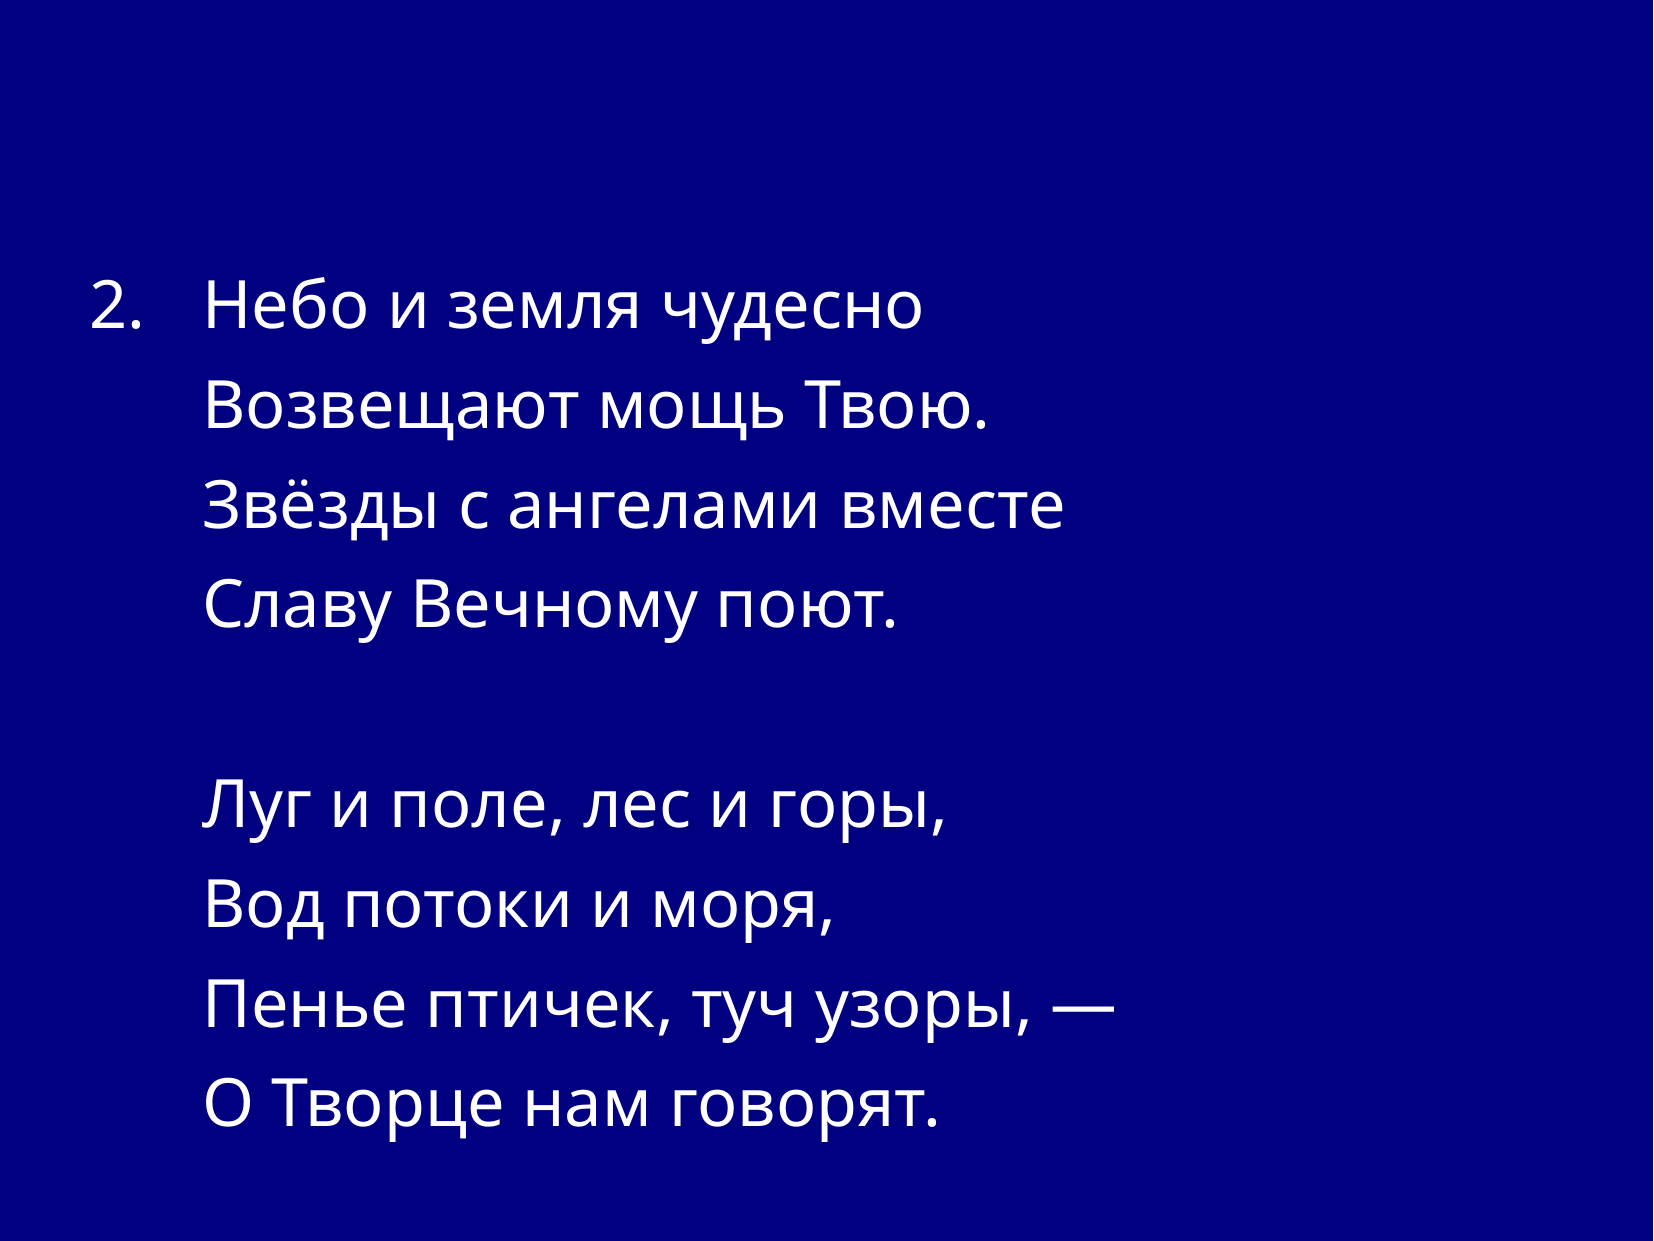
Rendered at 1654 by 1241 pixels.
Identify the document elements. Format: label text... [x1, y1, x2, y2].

text_box 2. Небо и земля чудесно Возвещают мощь Твою. Звёзды с ангелами вместе Славу Вечному поют. Луг и поле, лес и горы, Вод потоки и моря, Пенье птичек, туч узоры, — О Творце нам говорят. [75, 150, 1576, 1163]
